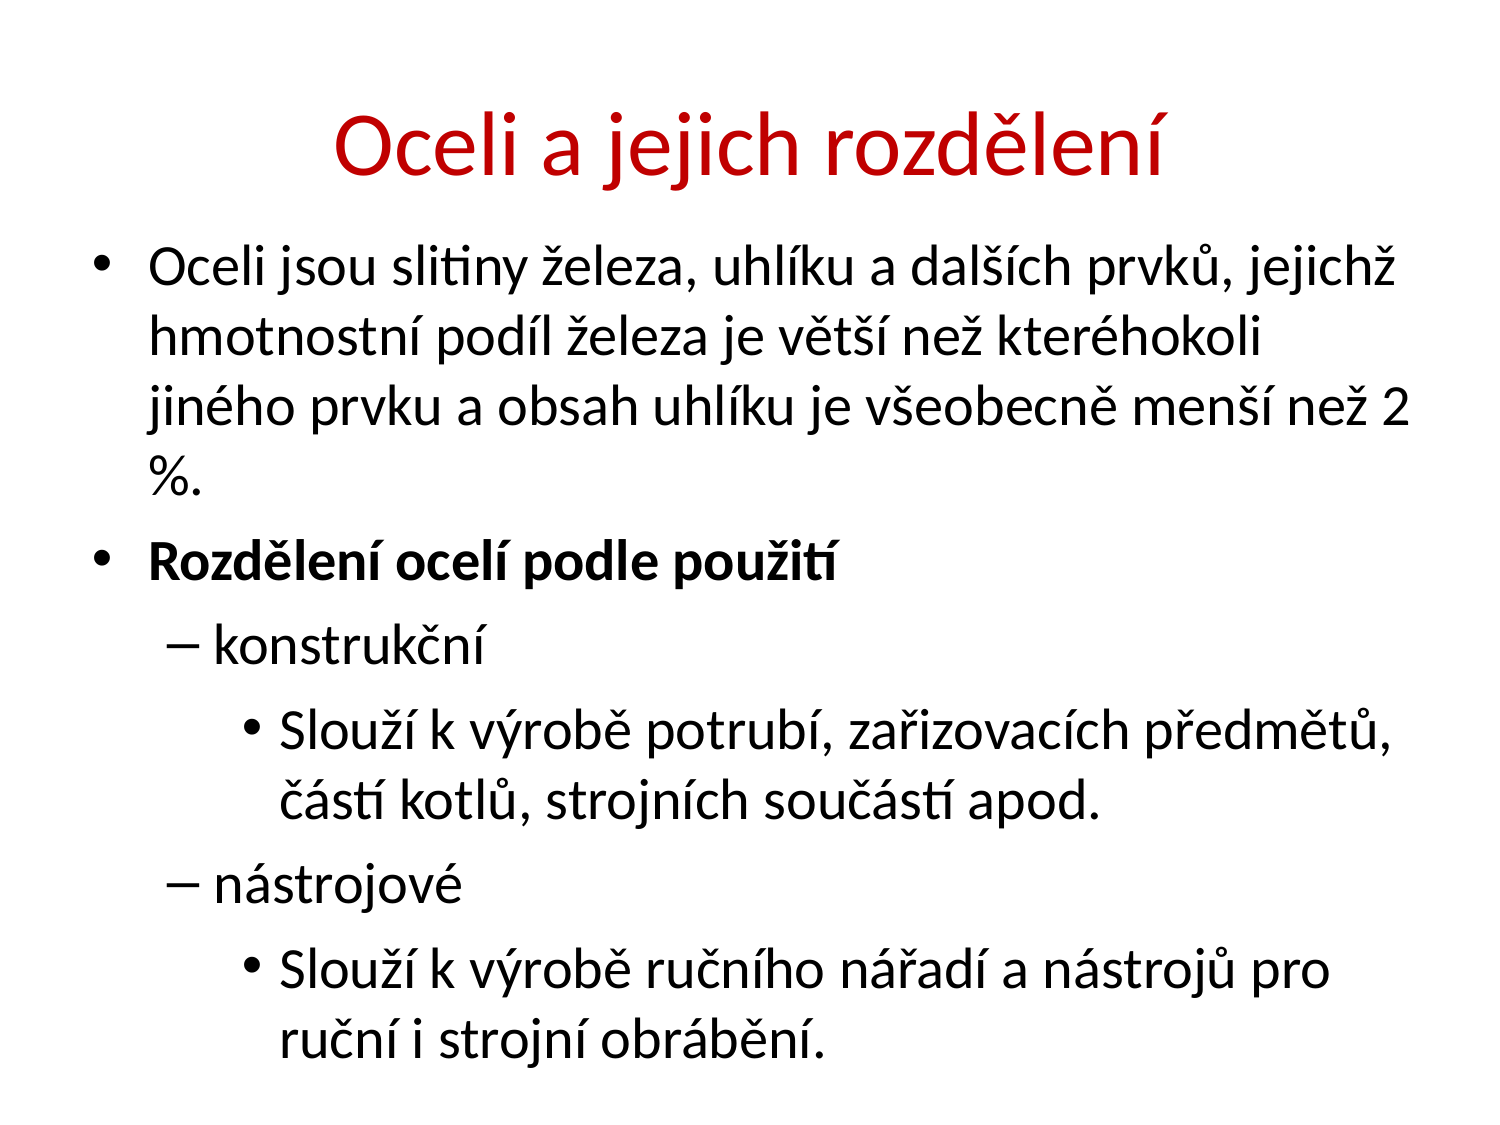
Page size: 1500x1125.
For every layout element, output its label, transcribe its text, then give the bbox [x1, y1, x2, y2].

list Oceli jsou slitiny železa, uhlíku a dalších prvků, jejichž hmotnostní podíl železa je větší než kteréhokoli jiného prvku a obsah uhlíku je všeobecně menší než 2 %. Rozdělení ocelí podle použití konstrukční Slouží k výrobě potrubí, zařizovacích předmětů, částí kotlů, strojních součástí apod. nástrojové Slouží k výrobě ručního nářadí a nástrojů pro ruční i strojní obrábění. [76, 220, 1427, 1125]
title Oceli a jejich rozdělení [75, 45, 1426, 233]
